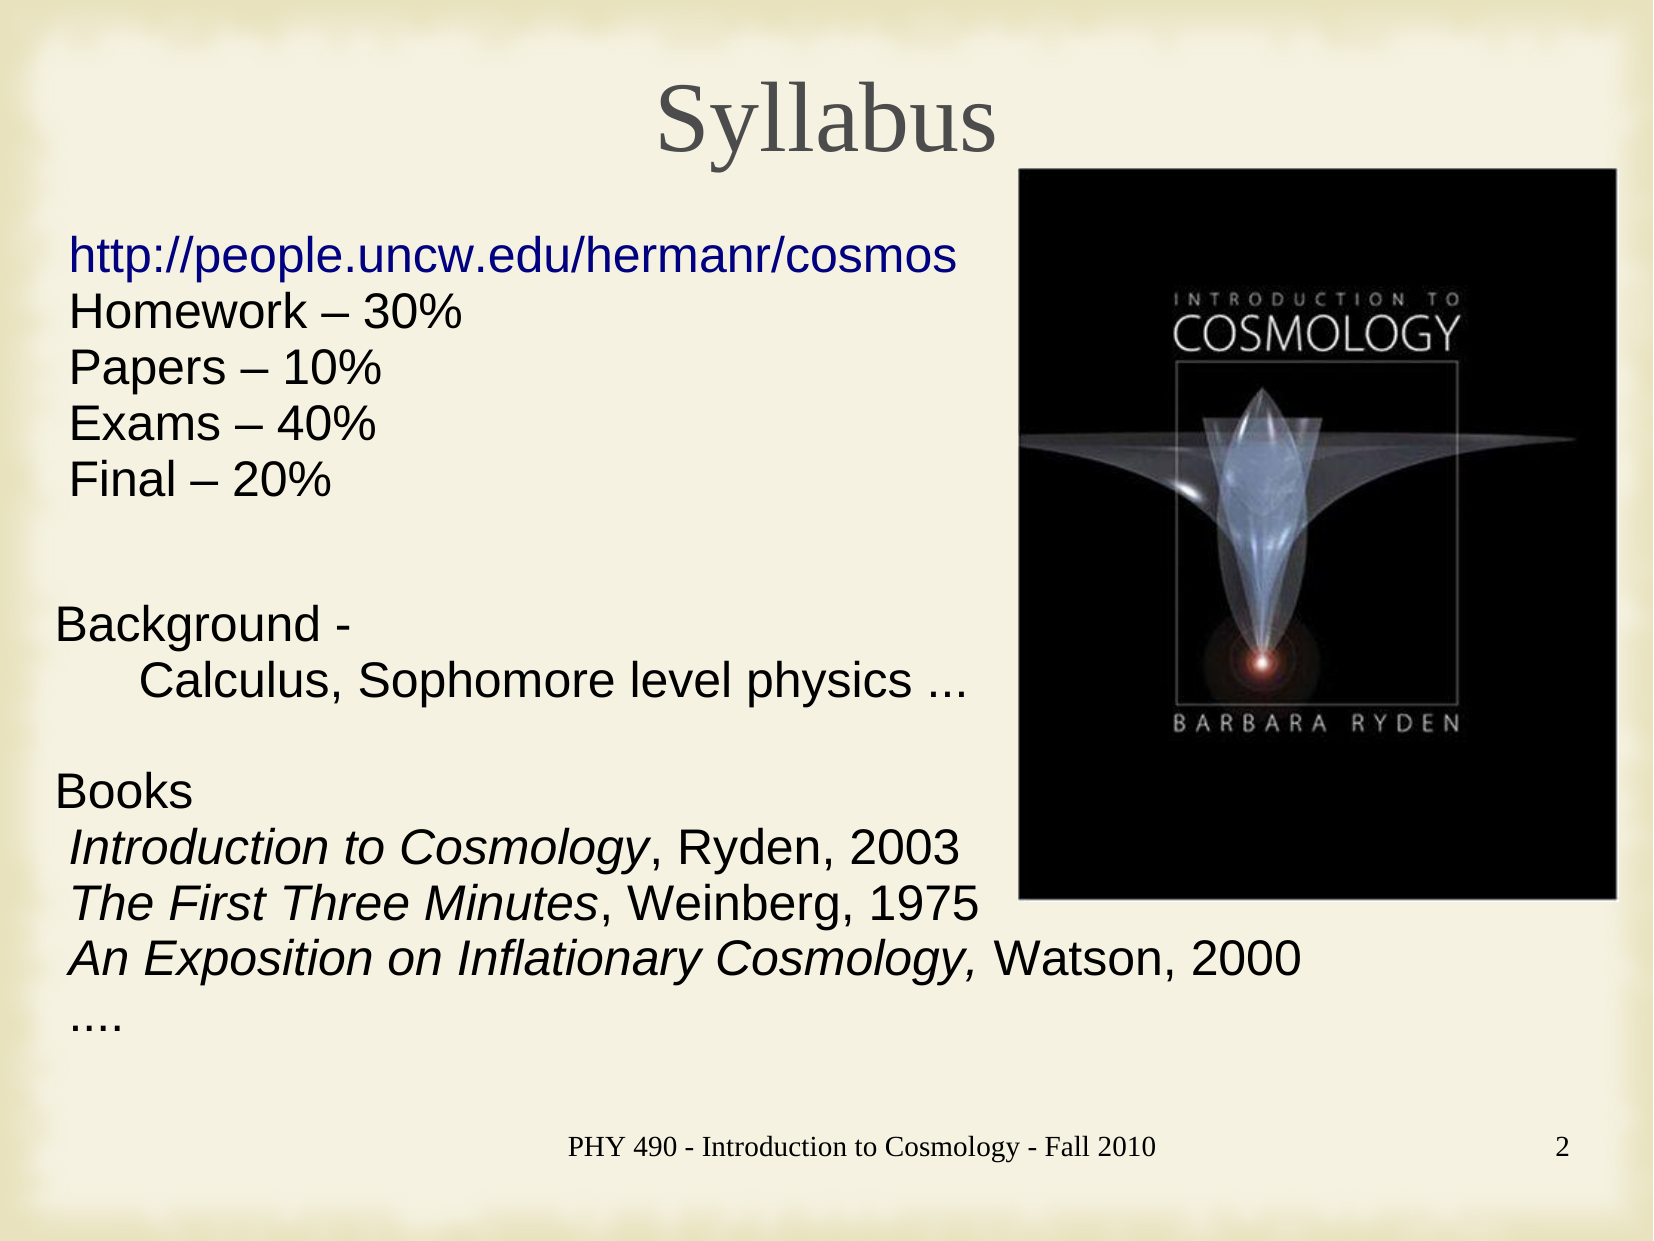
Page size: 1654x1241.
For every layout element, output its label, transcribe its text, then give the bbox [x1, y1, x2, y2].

subtitle http://people.uncw.edu/hermanr/cosmos Homework – 30% Papers – 10% Exams – 40% Final – 20% [54, 159, 1313, 532]
title Syllabus [82, 21, 1571, 168]
text_box Background - Calculus, Sophomore level physics ... Books Introduction to Cosmology, Ryden, 2003 The First Three Minutes, Weinberg, 1975 An Exposition on Inflationary Cosmology, Watson, 2000 .... [54, 532, 1538, 1106]
picture [0, 0, 1653, 1241]
